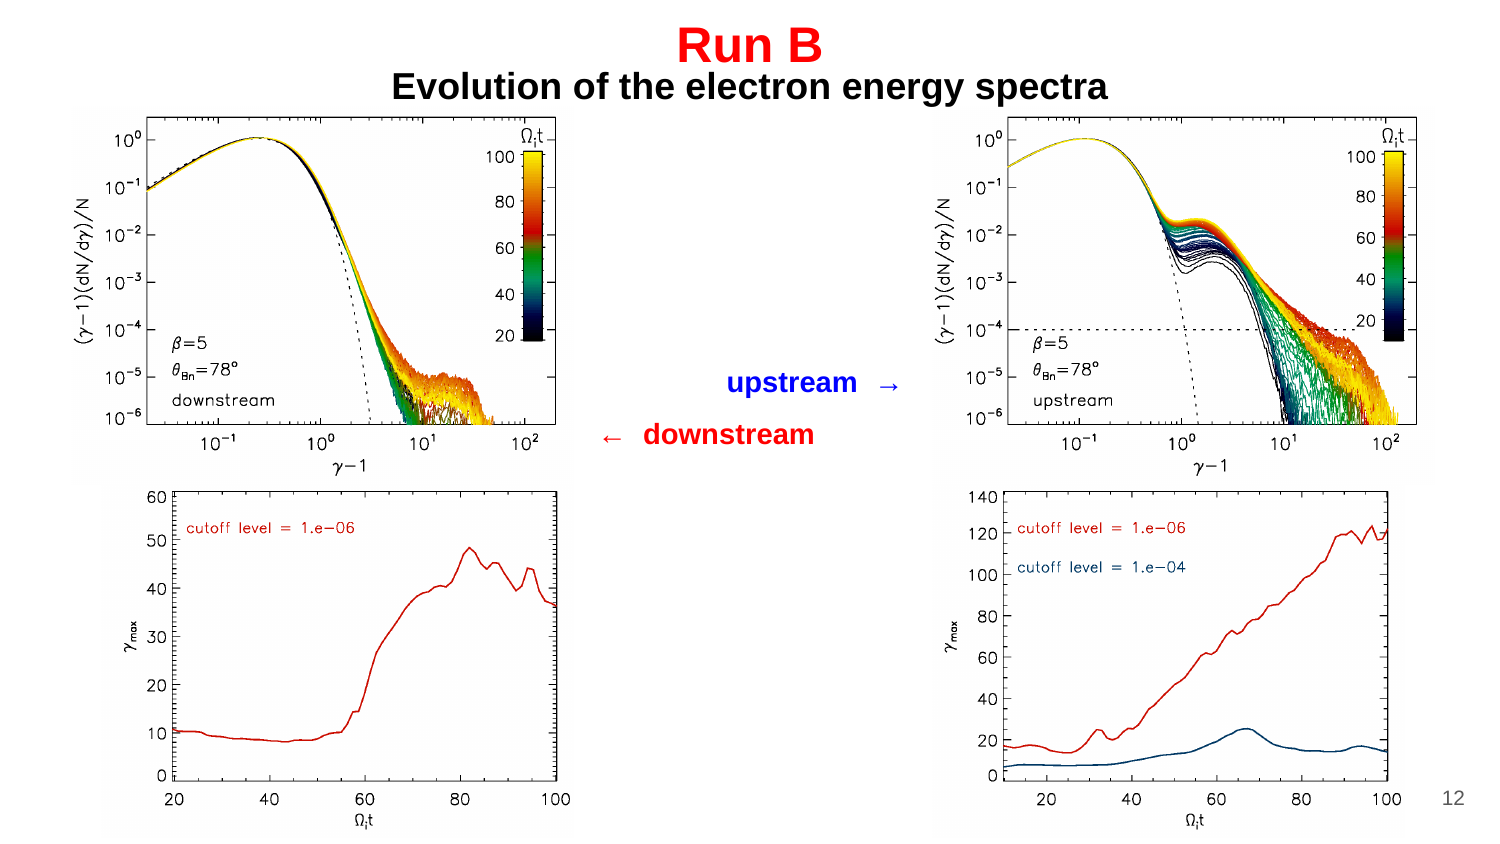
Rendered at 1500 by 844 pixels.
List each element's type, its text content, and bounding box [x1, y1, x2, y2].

picture [932, 117, 1435, 839]
text_box upstream → ← downstream [597, 342, 904, 449]
slide_number <number> [1389, 764, 1480, 830]
title Evolution of the electron energy spectra [51, 52, 1449, 117]
picture [71, 106, 574, 838]
title Run B [51, 10, 1449, 52]
